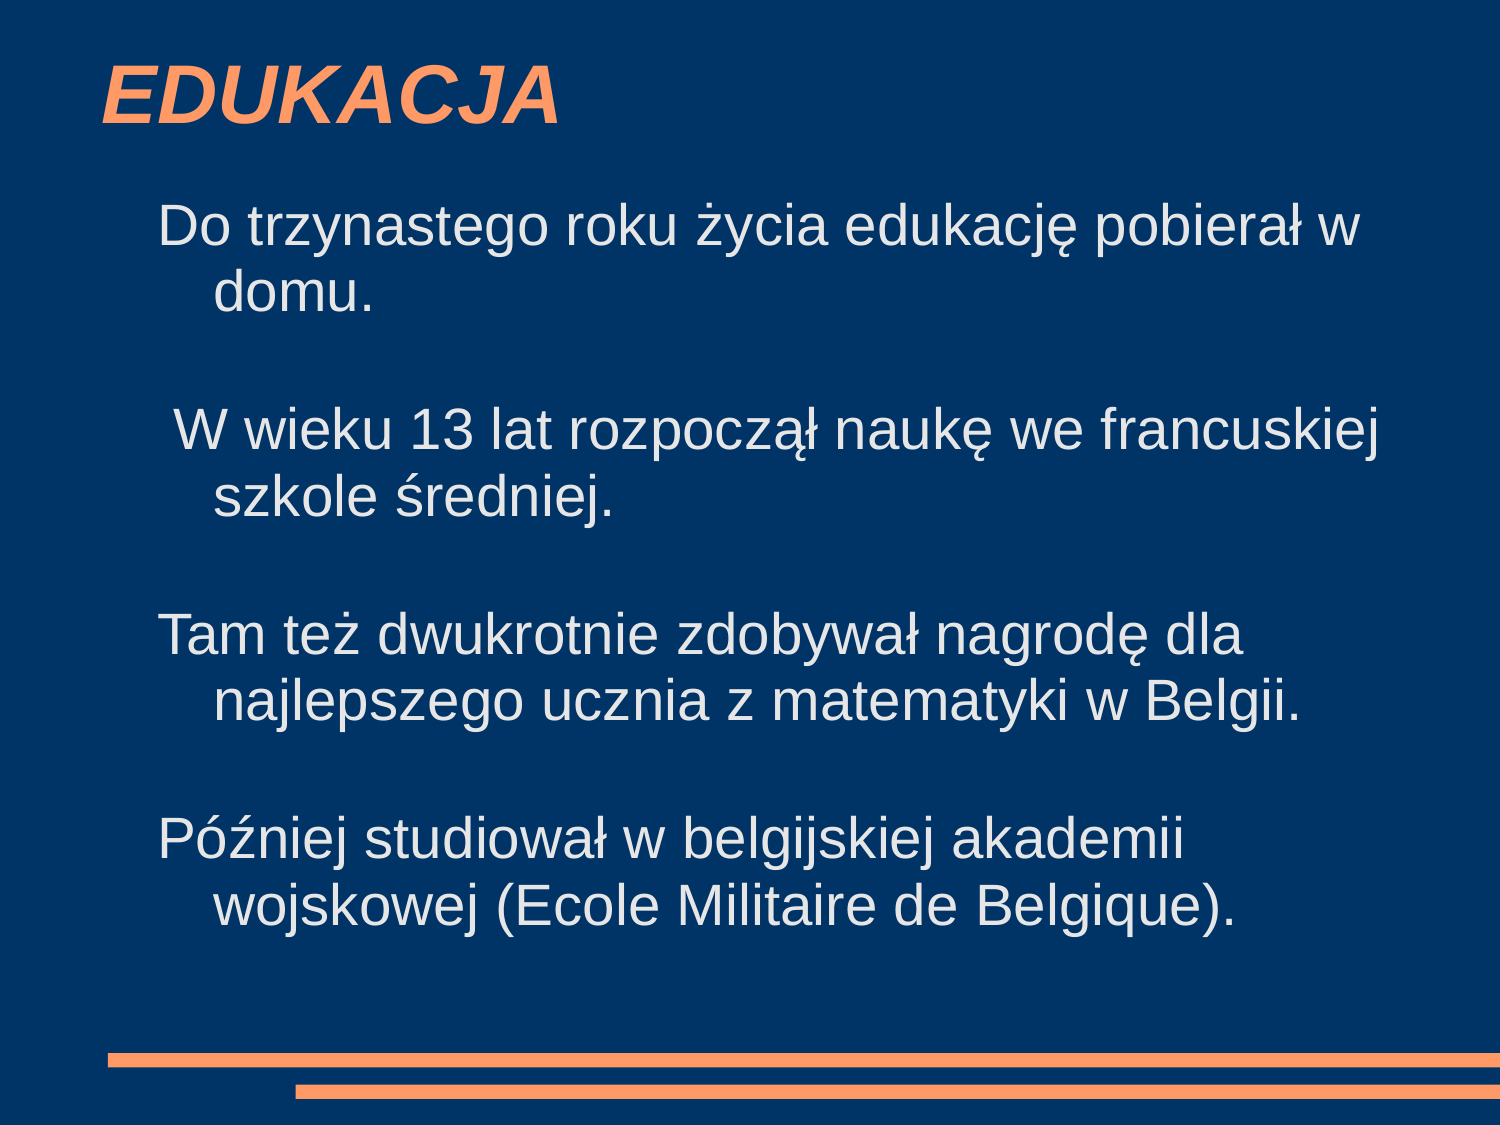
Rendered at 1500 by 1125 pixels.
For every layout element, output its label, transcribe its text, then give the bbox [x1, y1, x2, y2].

list Do trzynastego roku życia edukację pobierał w domu. W wieku 13 lat rozpoczął naukę we francuskiej szkole średniej. Tam też dwukrotnie zdobywał nagrodę dla najlepszego ucznia z matematyki w Belgii. Później studiował w belgijskiej akademii wojskowej (Ecole Militaire de Belgique). [100, 188, 1406, 1125]
title EDUKACJA [101, 1, 1382, 188]
